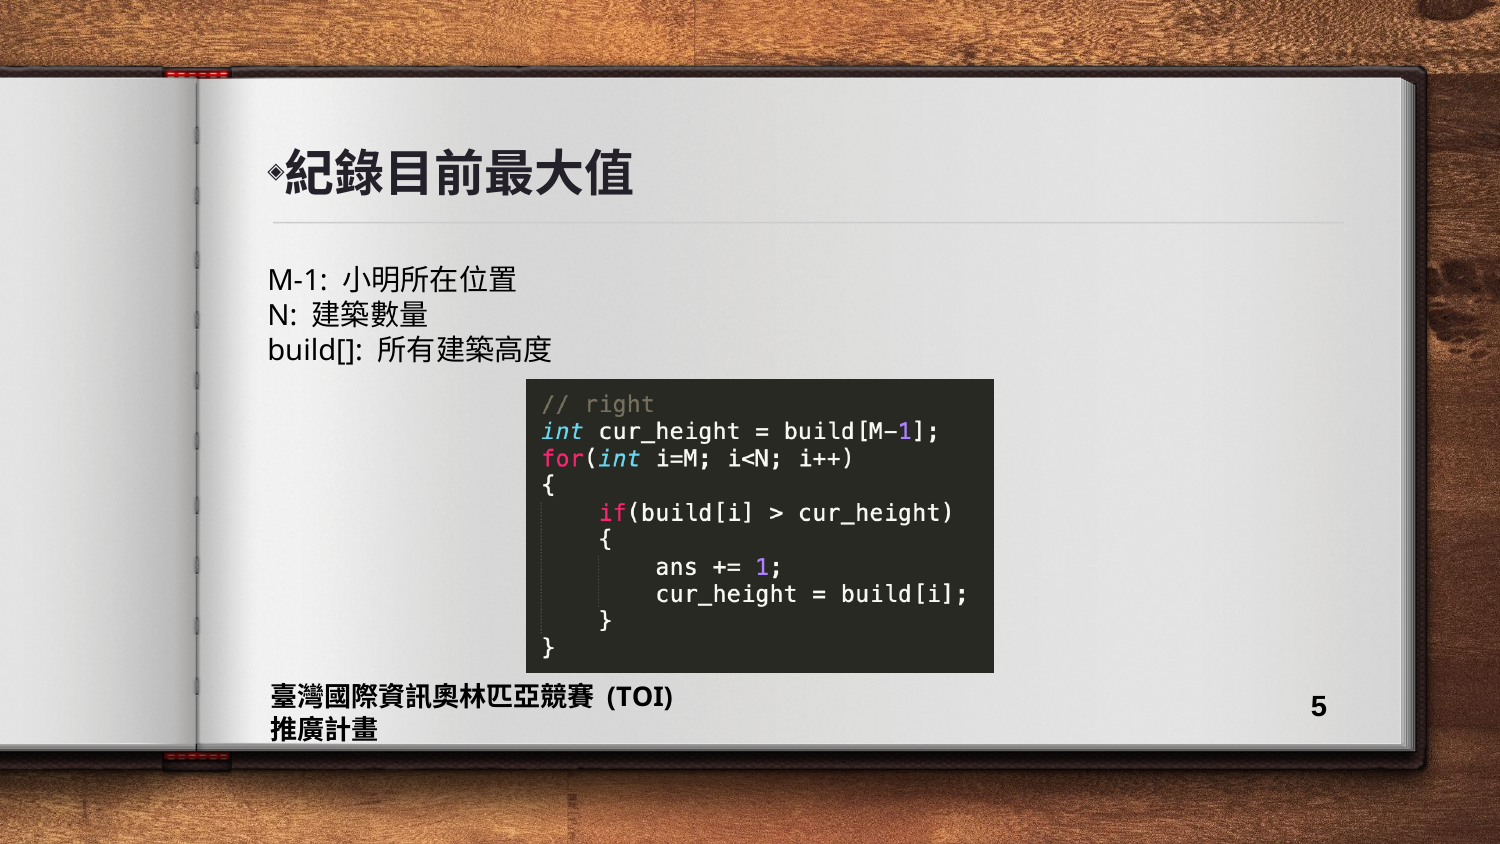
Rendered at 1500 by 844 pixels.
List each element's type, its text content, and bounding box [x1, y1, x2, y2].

picture [526, 379, 994, 673]
text_box M-1: 小明所在位置 N: 建築數量 build[]: 所有建築高度 [252, 254, 817, 627]
text_box [1295, 672, 1386, 737]
text_box 紀錄目前最大值 [252, 126, 746, 216]
